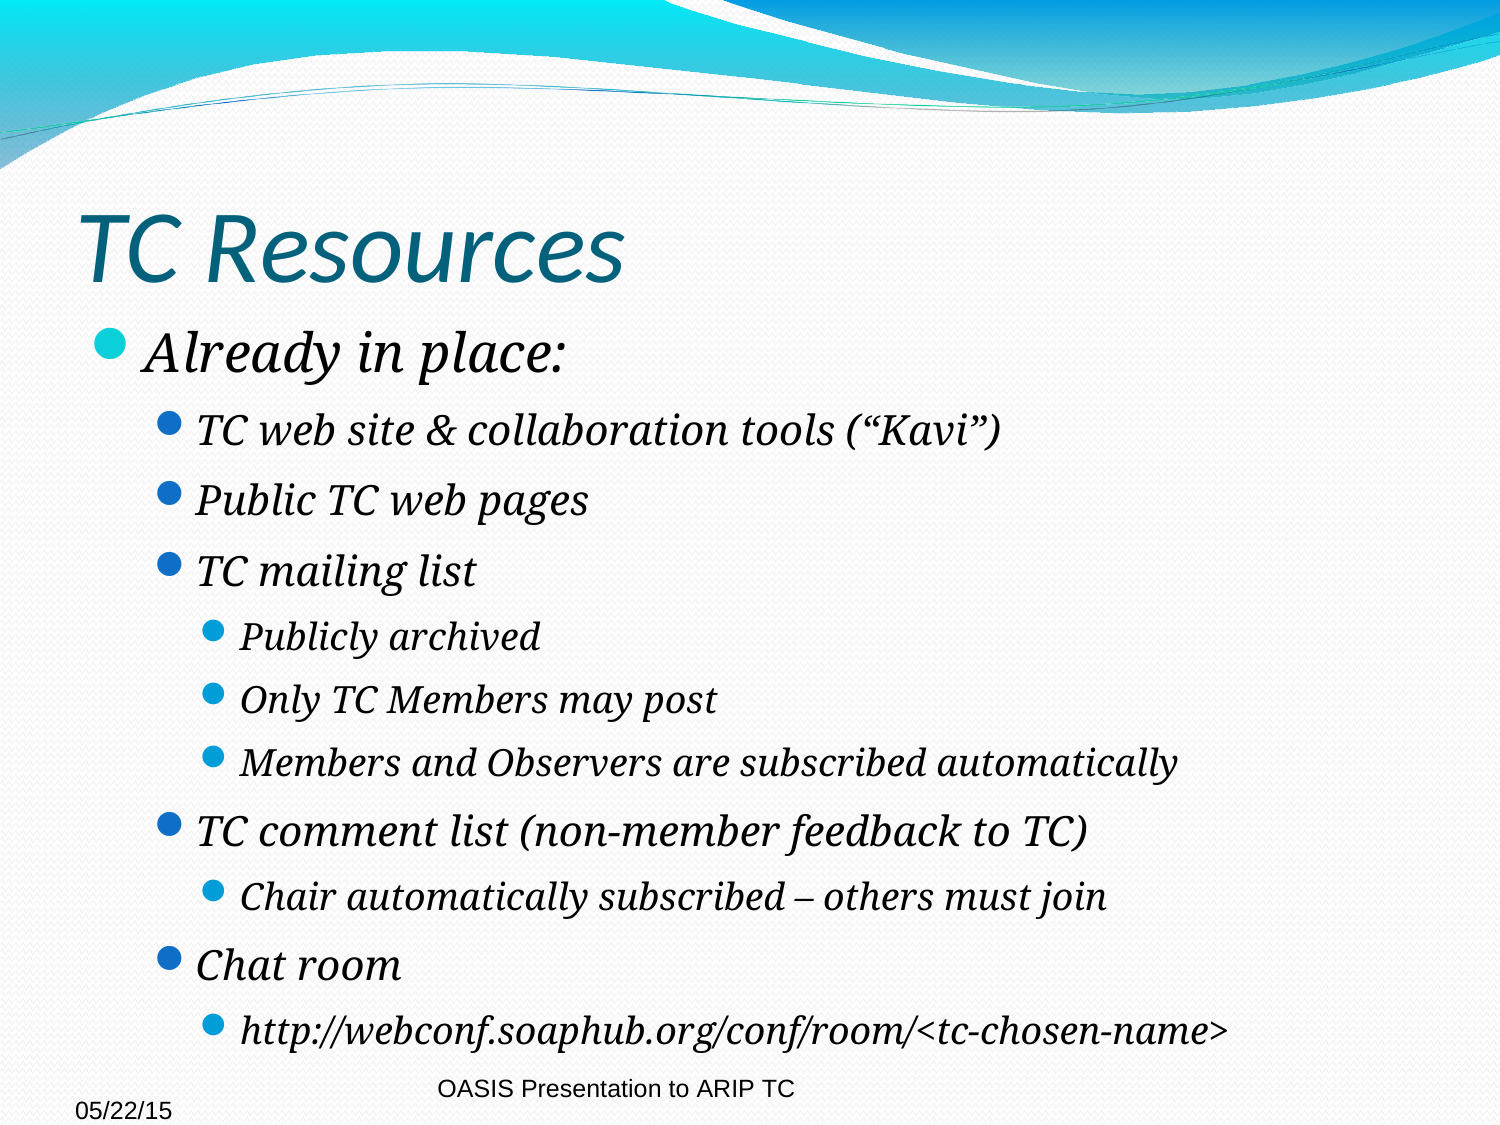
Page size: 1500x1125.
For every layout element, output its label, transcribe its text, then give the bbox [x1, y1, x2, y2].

text_box OASIS Presentation to ARIP TC [437, 982, 988, 1103]
text_box TC Resources [75, 115, 1426, 297]
text_box Already in place: TC web site & collaboration tools (“Kavi”) Public TC web pages TC mailing list Publicly archived Only TC Members may post Members and Observers are subscribed automatically TC comment list (non-member feedback to TC) Chair automatically subscribed – others must join Chat room http://webconf.soaphub.org/conf/room/<tc-chosen-name> [74, 297, 1441, 1125]
picture [0, 0, 1500, 1125]
